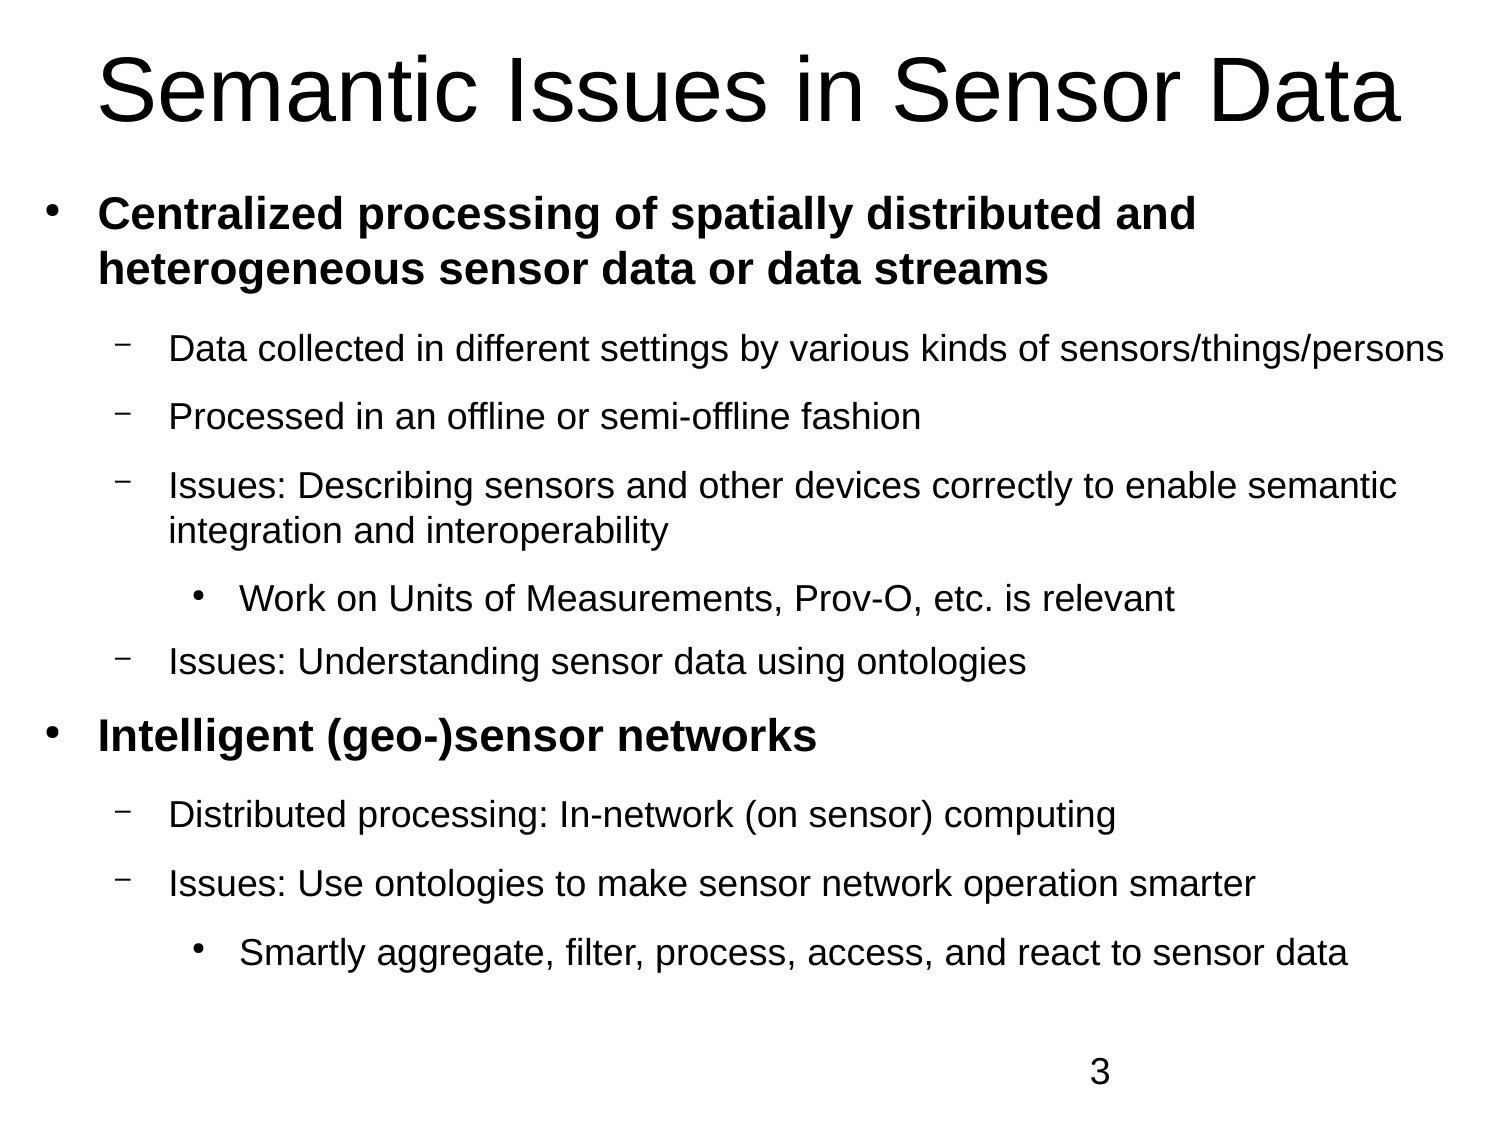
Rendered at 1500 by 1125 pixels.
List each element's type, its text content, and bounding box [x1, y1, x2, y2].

title Semantic Issues in Sensor Data [75, 22, 1425, 176]
list Centralized processing of spatially distributed and heterogeneous sensor data or data streams Data collected in different settings by various kinds of sensors/things/persons Processed in an offline or semi-offline fashion Issues: Describing sensors and other devices correctly to enable semantic integration and interoperability Work on Units of Measurements, Prov-O, etc. is relevant Issues: Understanding sensor data using ontologies Intelligent (geo-)sensor networks Distributed processing: In-network (on sensor) computing Issues: Use ontologies to make sensor network operation smarter Smartly aggregate, filter, process, access, and react to sensor data [11, 176, 1467, 1052]
text_box <number> [1074, 1042, 1425, 1103]
